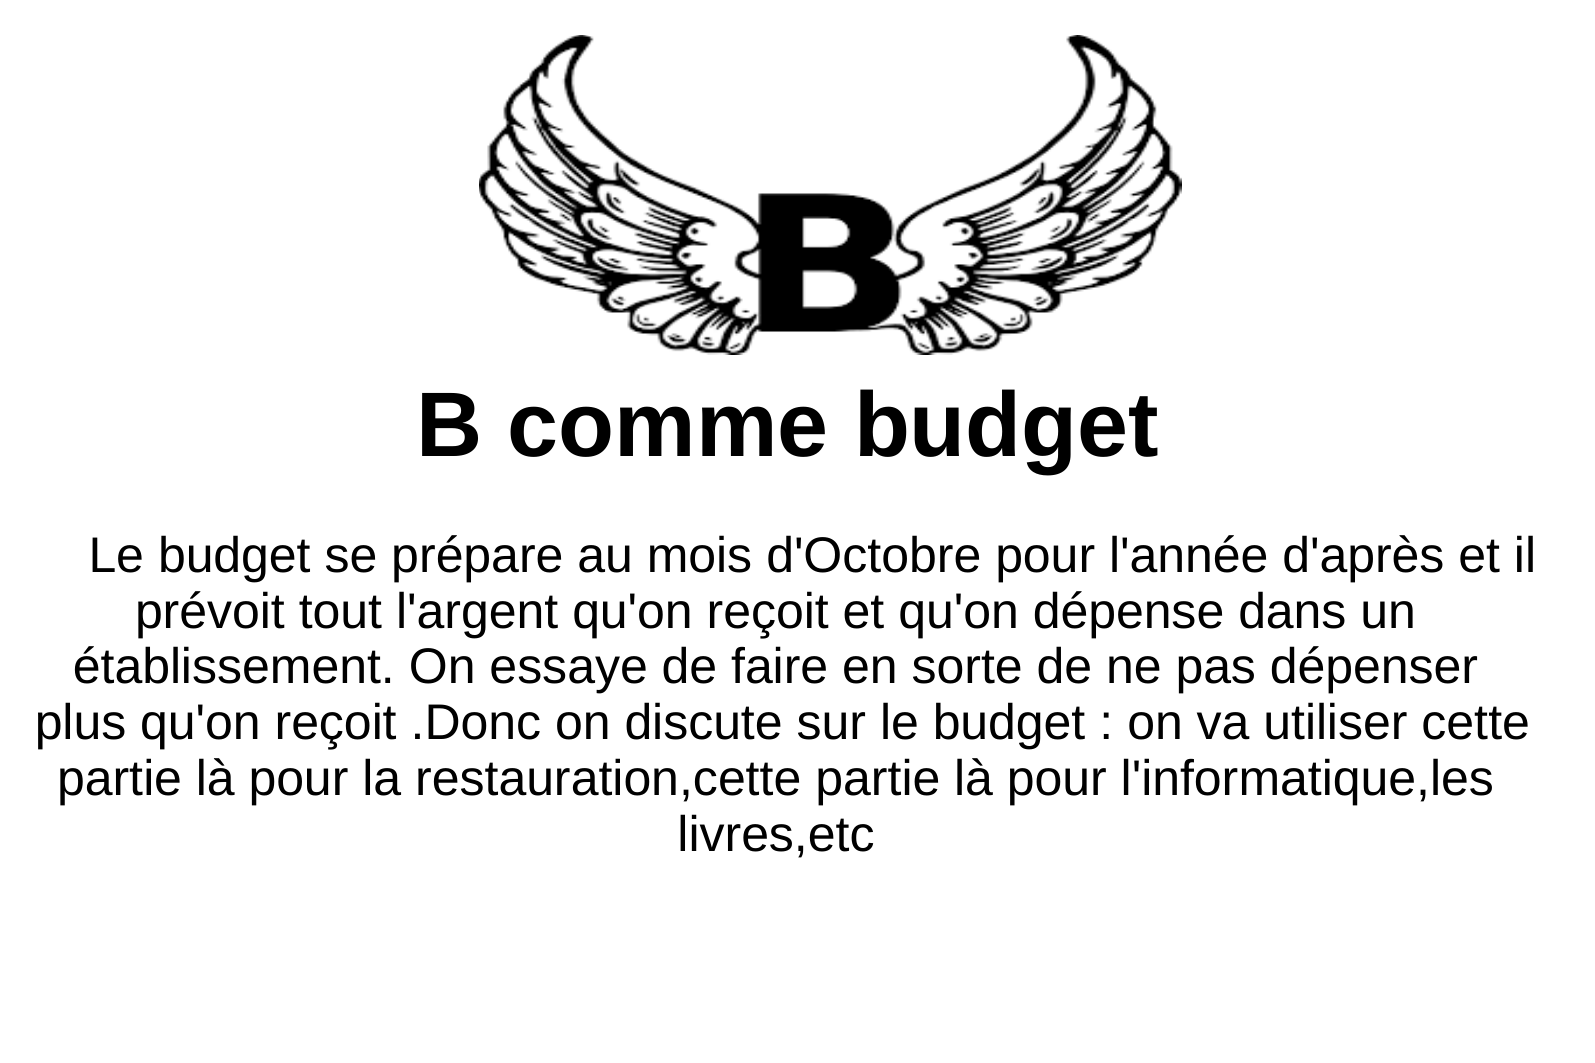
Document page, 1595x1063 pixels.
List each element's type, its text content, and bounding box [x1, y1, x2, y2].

text_box Le budget se prépare au mois d'Octobre pour l'année d'après et il prévoit tout l'argent qu'on reçoit et qu'on dépense dans un établissement. On essaye de faire en sorte de ne pas dépenser plus qu'on reçoit .Donc on discute sur le budget : on va utiliser cette partie là pour la restauration,cette partie là pour l'informatique,les livres,etc [0, 519, 1581, 1063]
text_box B comme budget [271, 366, 1305, 485]
picture [479, 35, 1182, 355]
